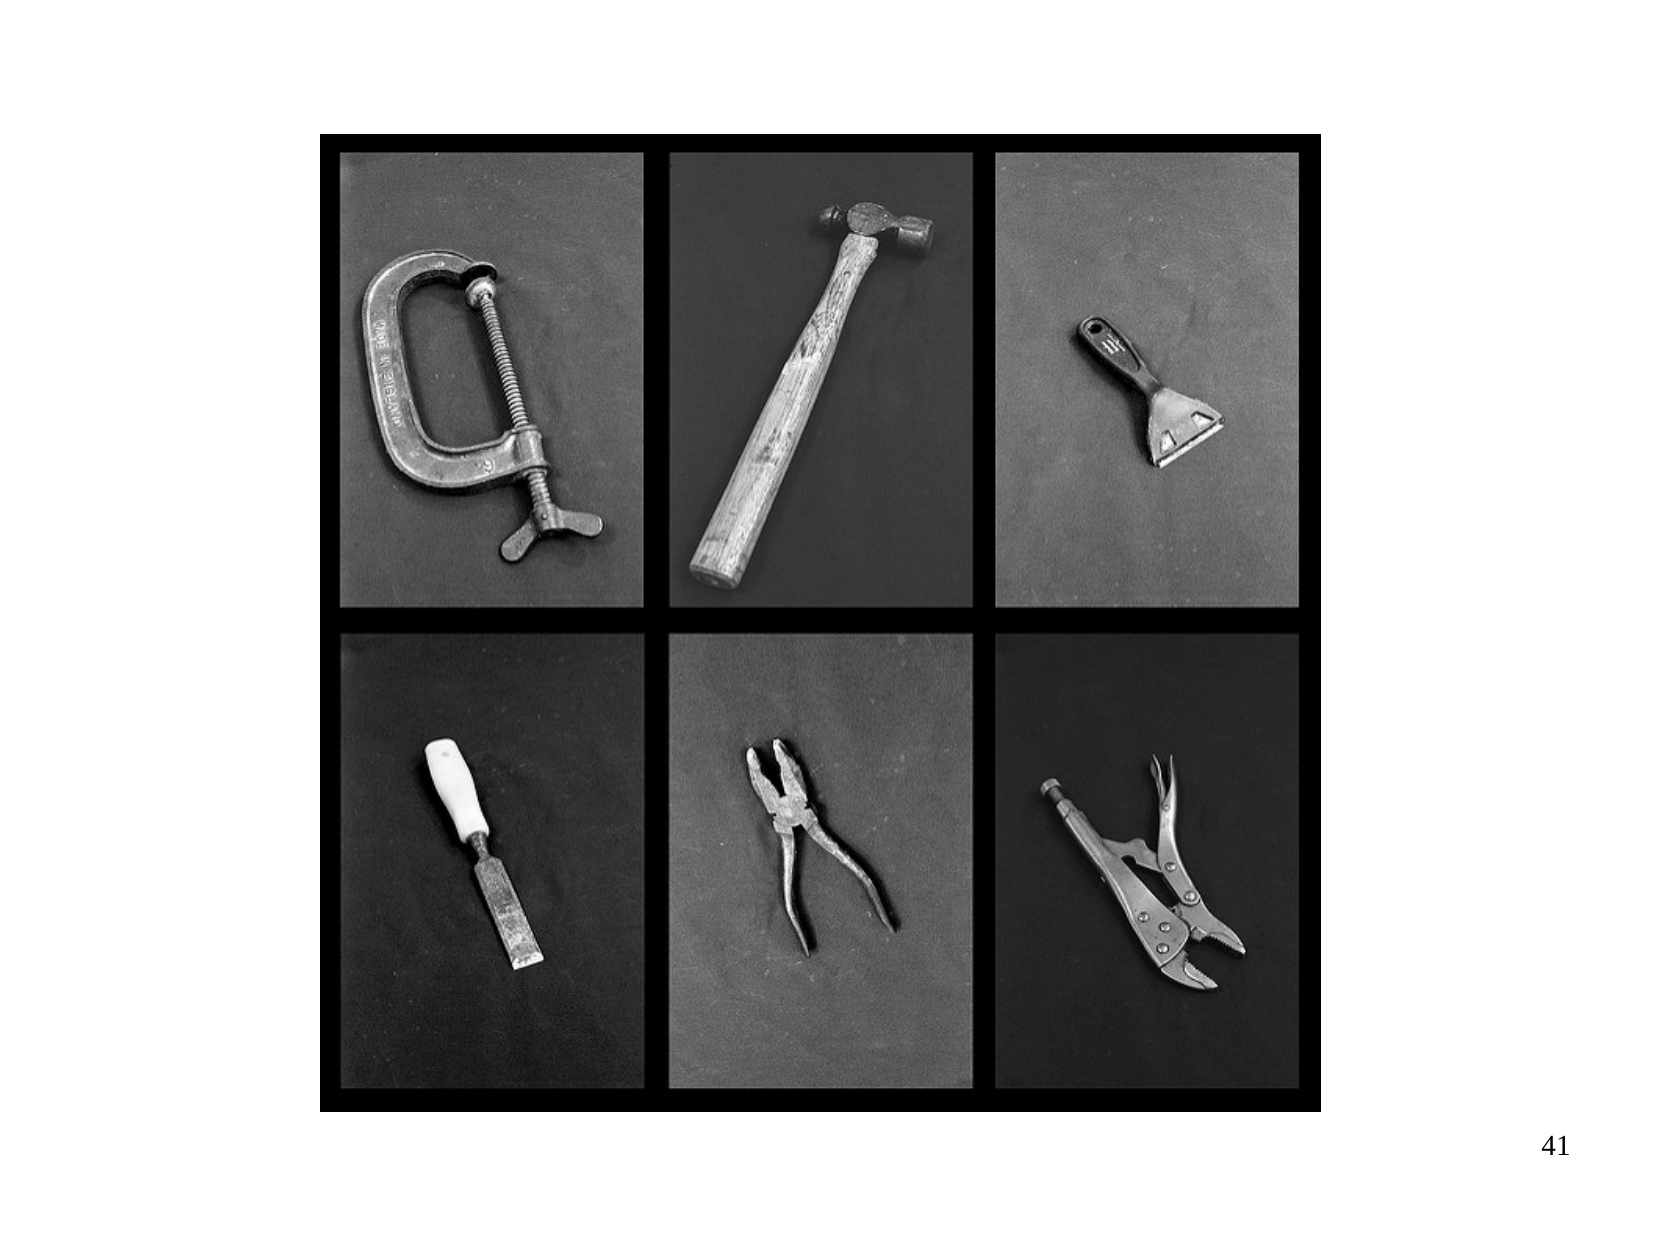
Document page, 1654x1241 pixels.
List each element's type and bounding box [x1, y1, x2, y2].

picture [320, 134, 1321, 1112]
